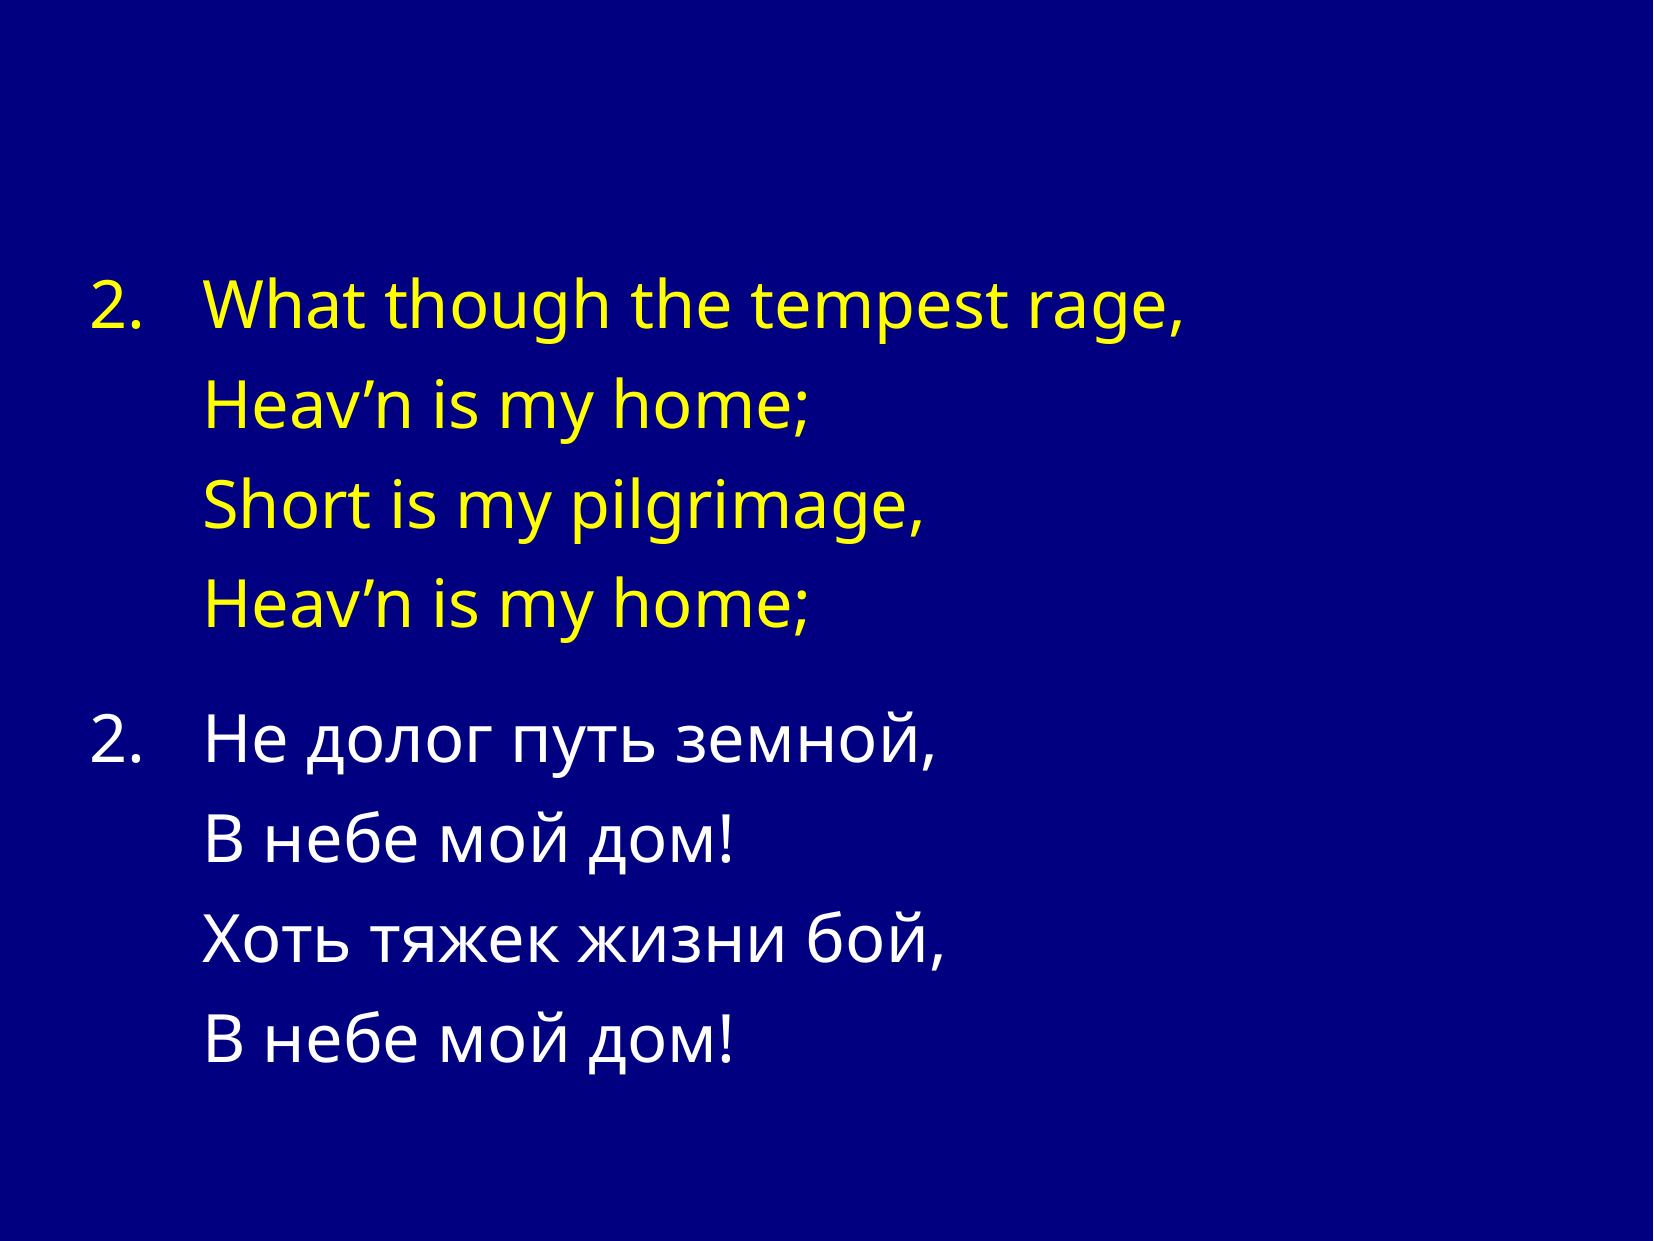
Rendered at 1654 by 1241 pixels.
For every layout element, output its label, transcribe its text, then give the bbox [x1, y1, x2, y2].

text_box 2. Не долог путь земной, В небе мой дом! Хоть тяжек жизни бой, В небе мой дом! [75, 675, 1576, 1163]
text_box 2. What though the tempest rage, Heav’n is my home; Short is my pilgrimage, Heav’n is my home; [75, 150, 1576, 638]
